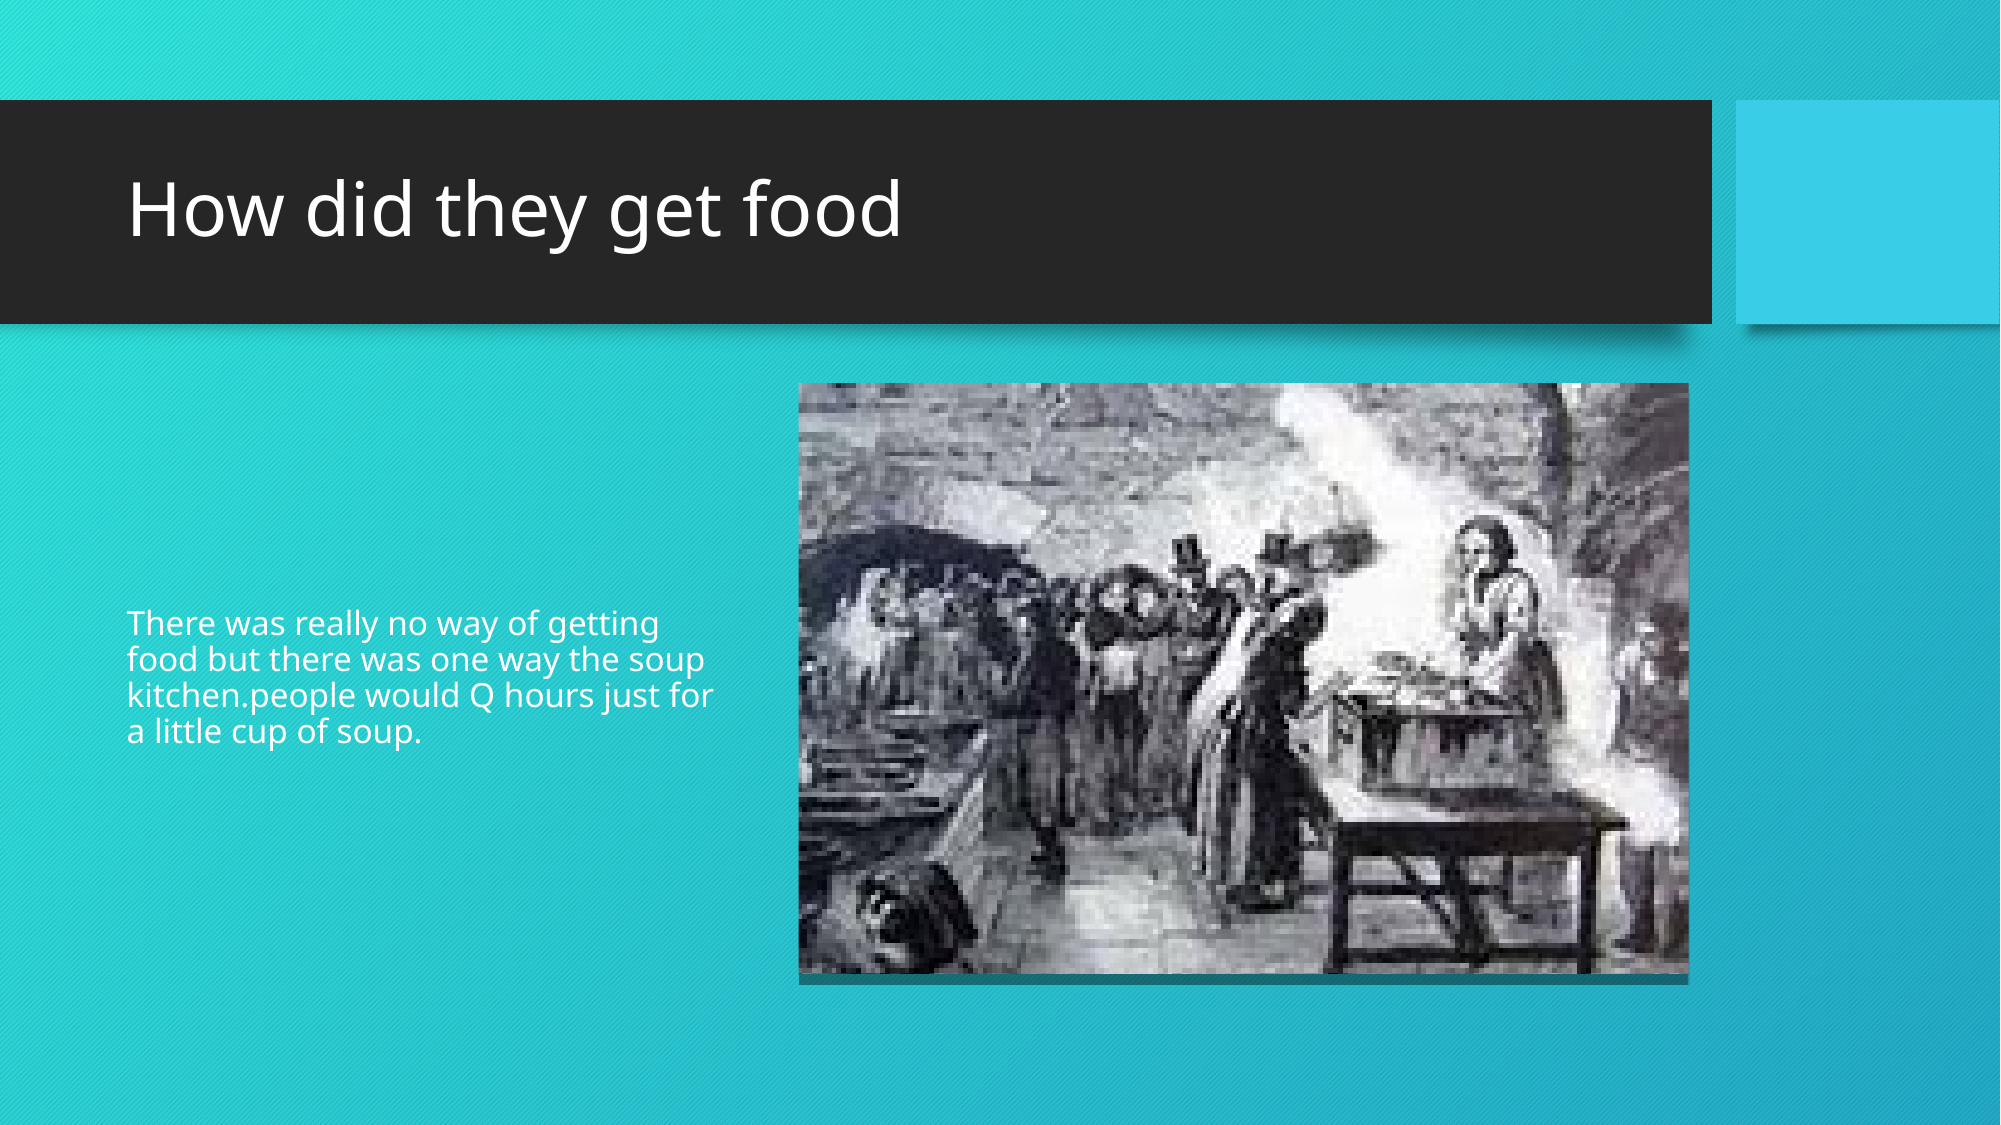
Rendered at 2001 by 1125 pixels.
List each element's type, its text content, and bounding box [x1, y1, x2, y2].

list There was really no way of getting food but there was one way the soup kitchen.people would Q hours just for a little cup of soup. [111, 383, 748, 974]
title How did they get food [111, 123, 1689, 301]
picture [798, 383, 1689, 974]
